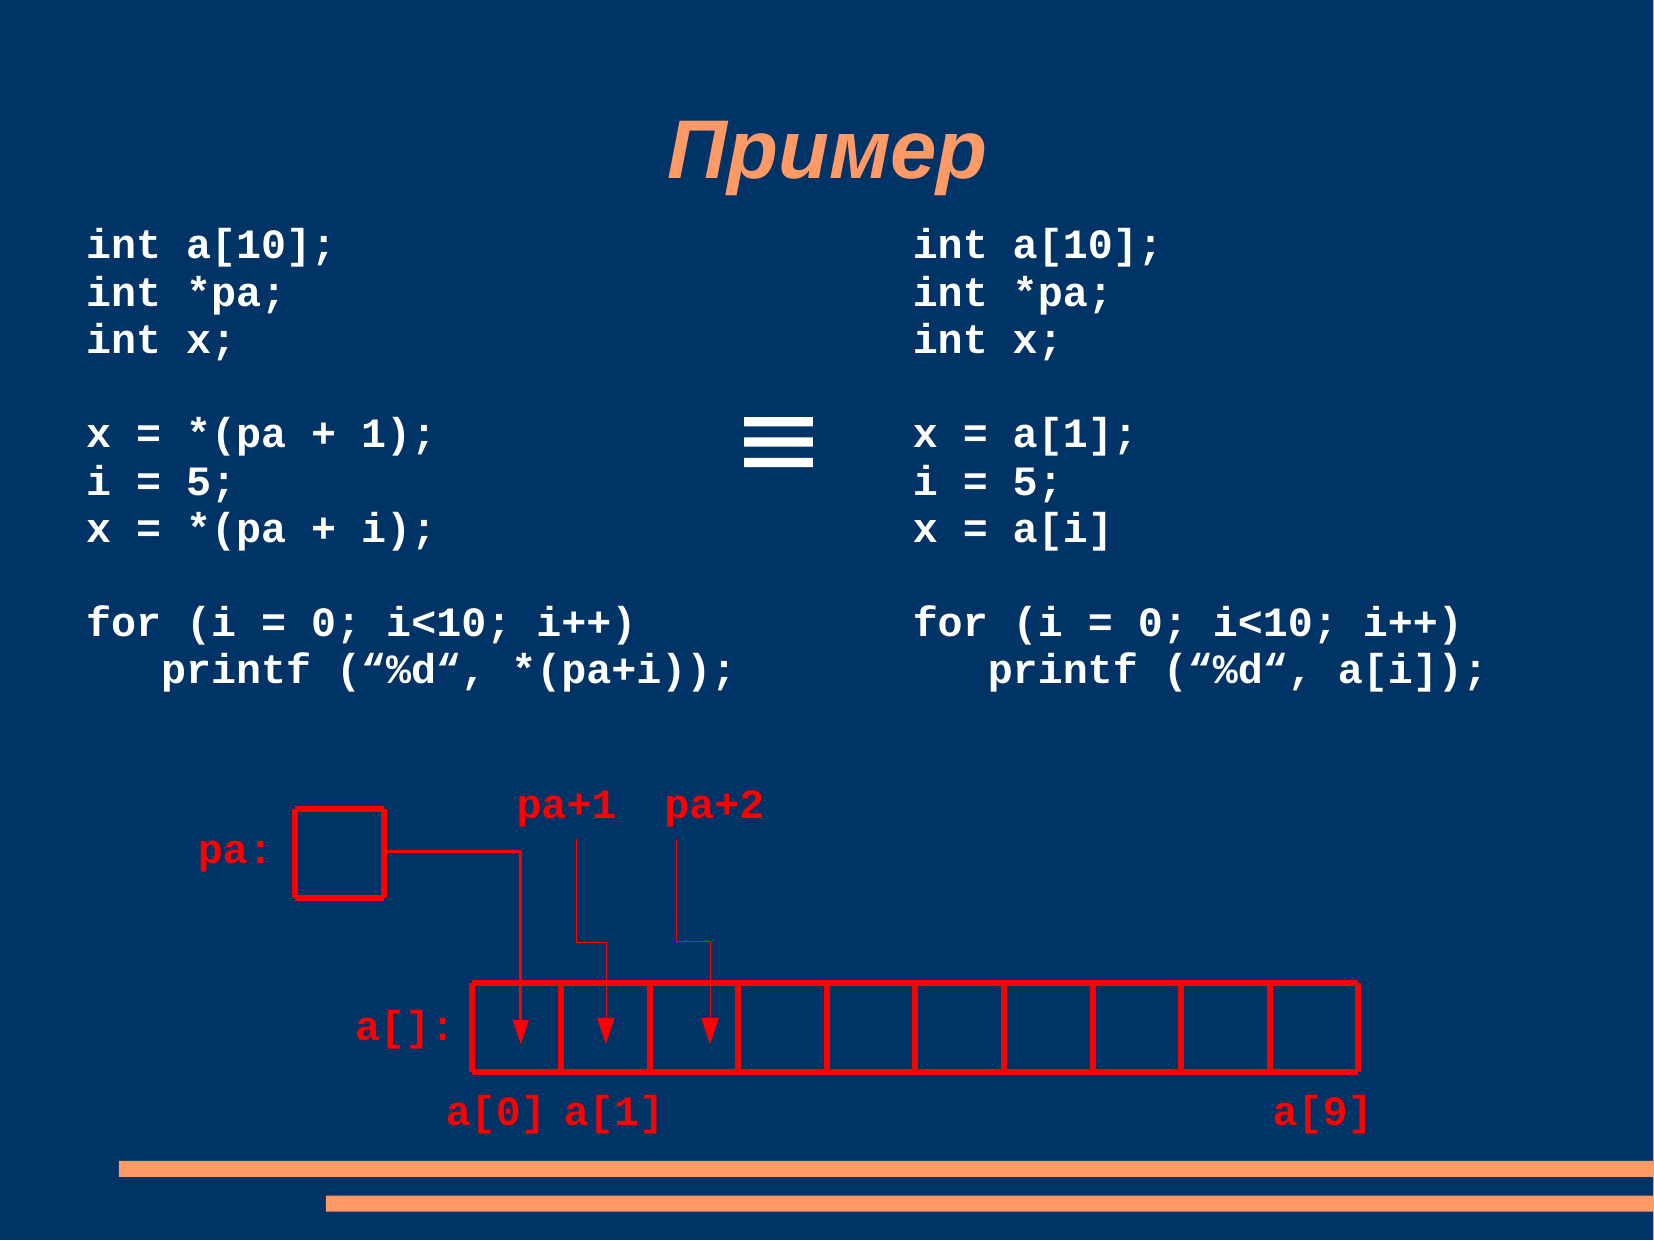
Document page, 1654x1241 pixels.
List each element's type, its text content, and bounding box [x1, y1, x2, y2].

text_box pa+1 [501, 776, 649, 840]
text_box  [719, 389, 869, 542]
text_box pa+2 [649, 776, 798, 840]
text_box a[]: [340, 998, 473, 1061]
title Пример [121, 46, 1534, 254]
text_box pa: [183, 820, 302, 884]
text_box a[0] [431, 1083, 549, 1147]
text_box int a[10]; int *pa; int x; x = *(pa + 1); i = 5; x = *(pa + i); for (i = 0; i<10; i++) printf (“%d“, *(pa+i)); [71, 216, 765, 710]
text_box int a[10]; int *pa; int x; x = a[1]; i = 5; x = a[i] for (i = 0; i<10; i++) printf (“%d“, a[i]); [898, 216, 1592, 710]
text_box a[9] [1257, 1083, 1406, 1147]
text_box a[1] [549, 1083, 697, 1147]
